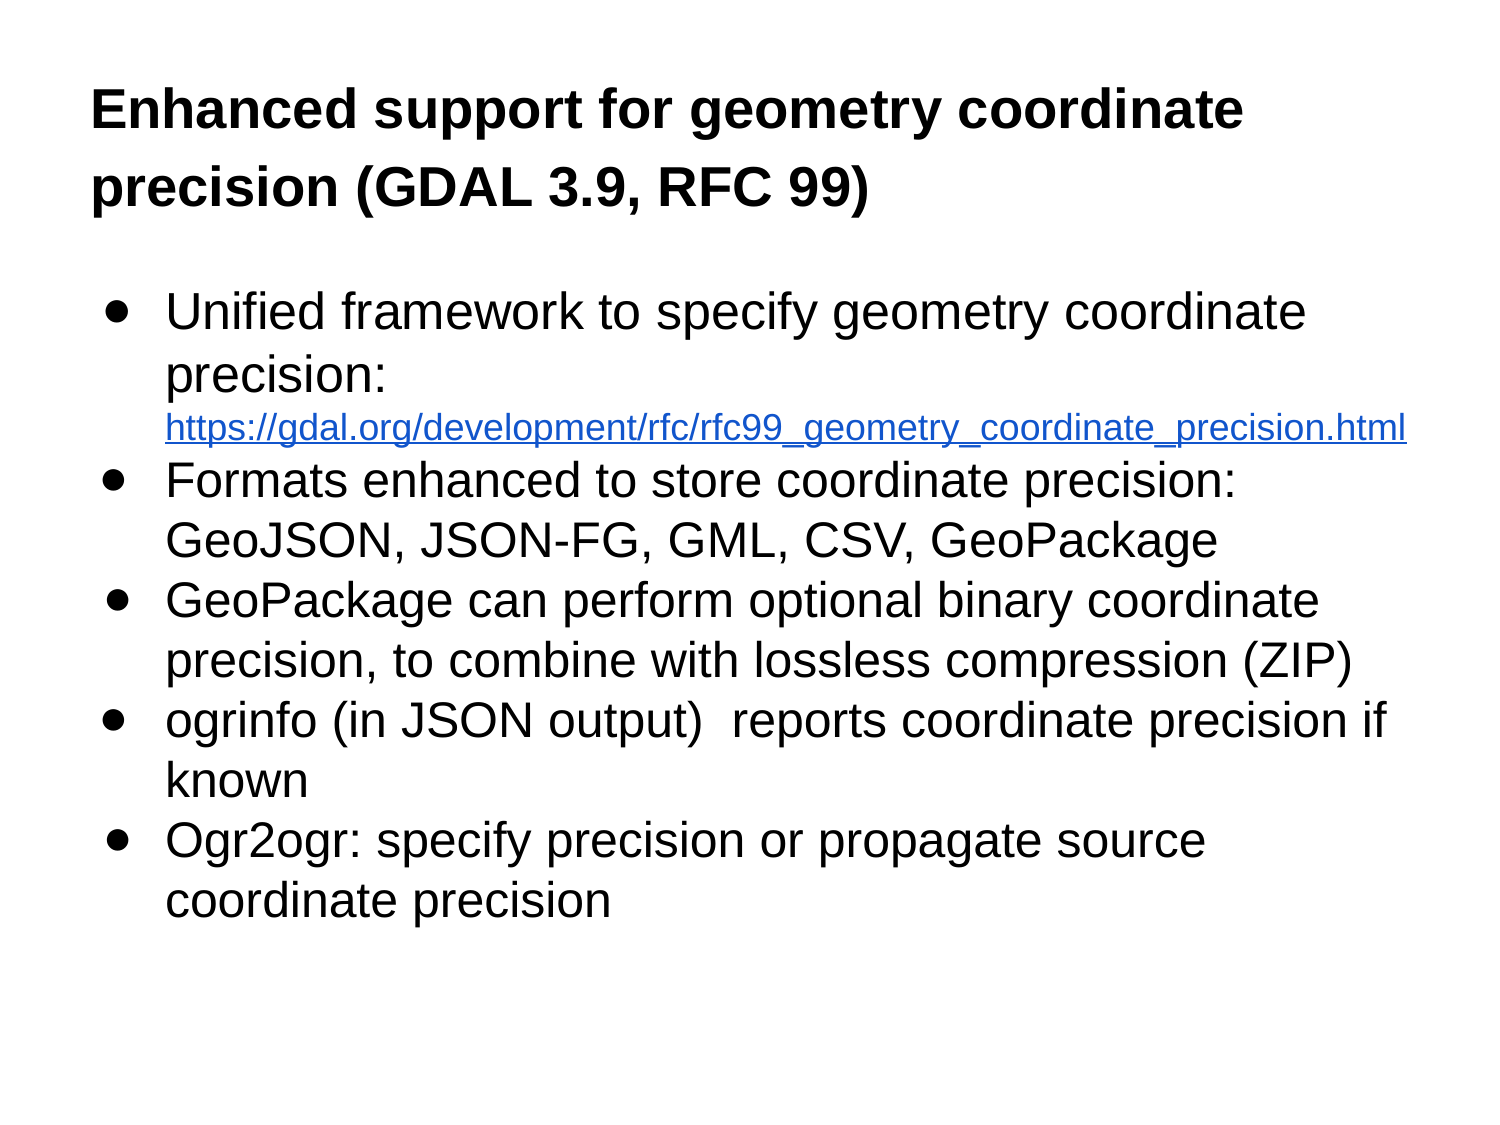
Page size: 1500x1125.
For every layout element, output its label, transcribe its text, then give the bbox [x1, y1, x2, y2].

list Unified framework to specify geometry coordinate precision: https://gdal.org/development/rfc/rfc99_geometry_coordinate_precision.html Formats enhanced to store coordinate precision: GeoJSON, JSON-FG, GML, CSV, GeoPackage GeoPackage can perform optional binary coordinate precision, to combine with lossless compression (ZIP) ogrinfo (in JSON output) reports coordinate precision if known Ogr2ogr: specify precision or propagate source coordinate precision [75, 262, 1425, 1078]
title Enhanced support for geometry coordinate precision (GDAL 3.9, RFC 99) [75, 45, 1425, 233]
